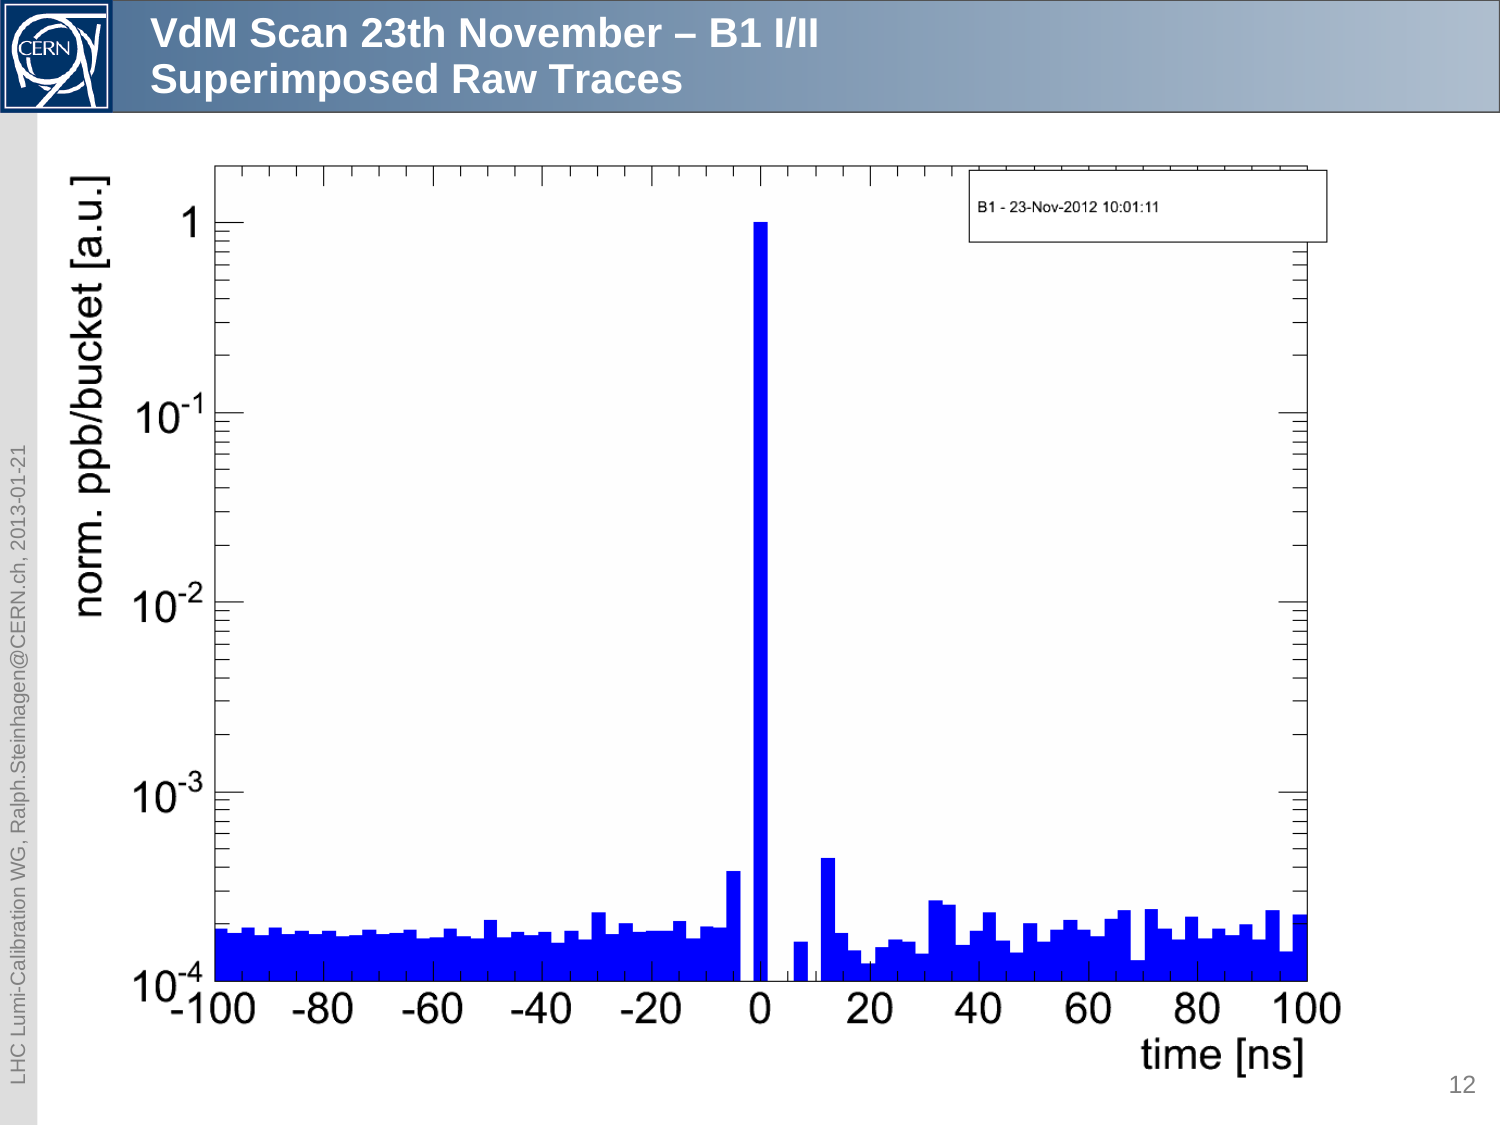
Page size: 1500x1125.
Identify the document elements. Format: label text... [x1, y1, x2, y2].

picture [59, 147, 1359, 1095]
picture [0, 0, 113, 113]
title VdM Scan 23th November – B1 I/II Superimposed Raw Traces [150, 0, 1201, 113]
